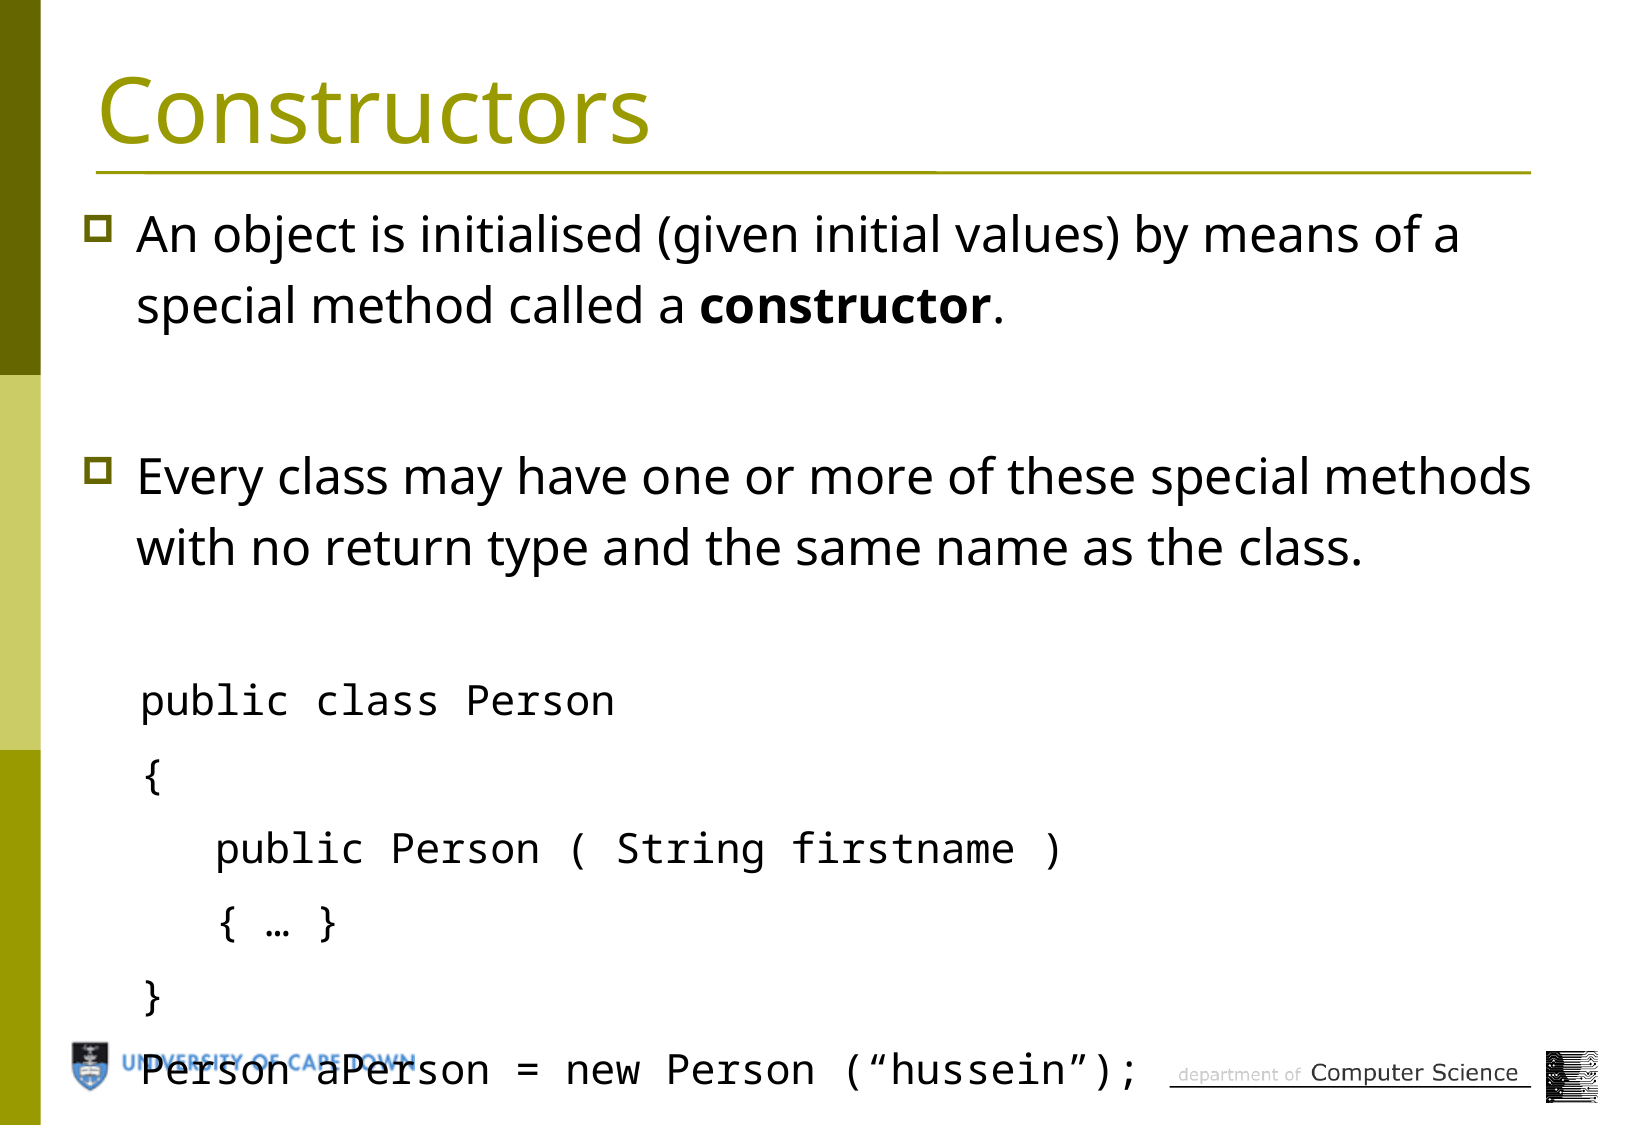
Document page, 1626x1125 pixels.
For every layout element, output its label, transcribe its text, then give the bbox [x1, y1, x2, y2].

title Constructors [81, 14, 1543, 172]
picture [61, 1024, 415, 1103]
list An object is initialised (given initial values) by means of a special method called a constructor. Every class may have one or more of these special methods with no return type and the same name as the class. public class Person { public Person ( String firstname ) { … } } Person aPerson = new Person (“hussein”); [81, 196, 1543, 1001]
picture [1169, 1043, 1532, 1091]
picture [1546, 1051, 1598, 1103]
